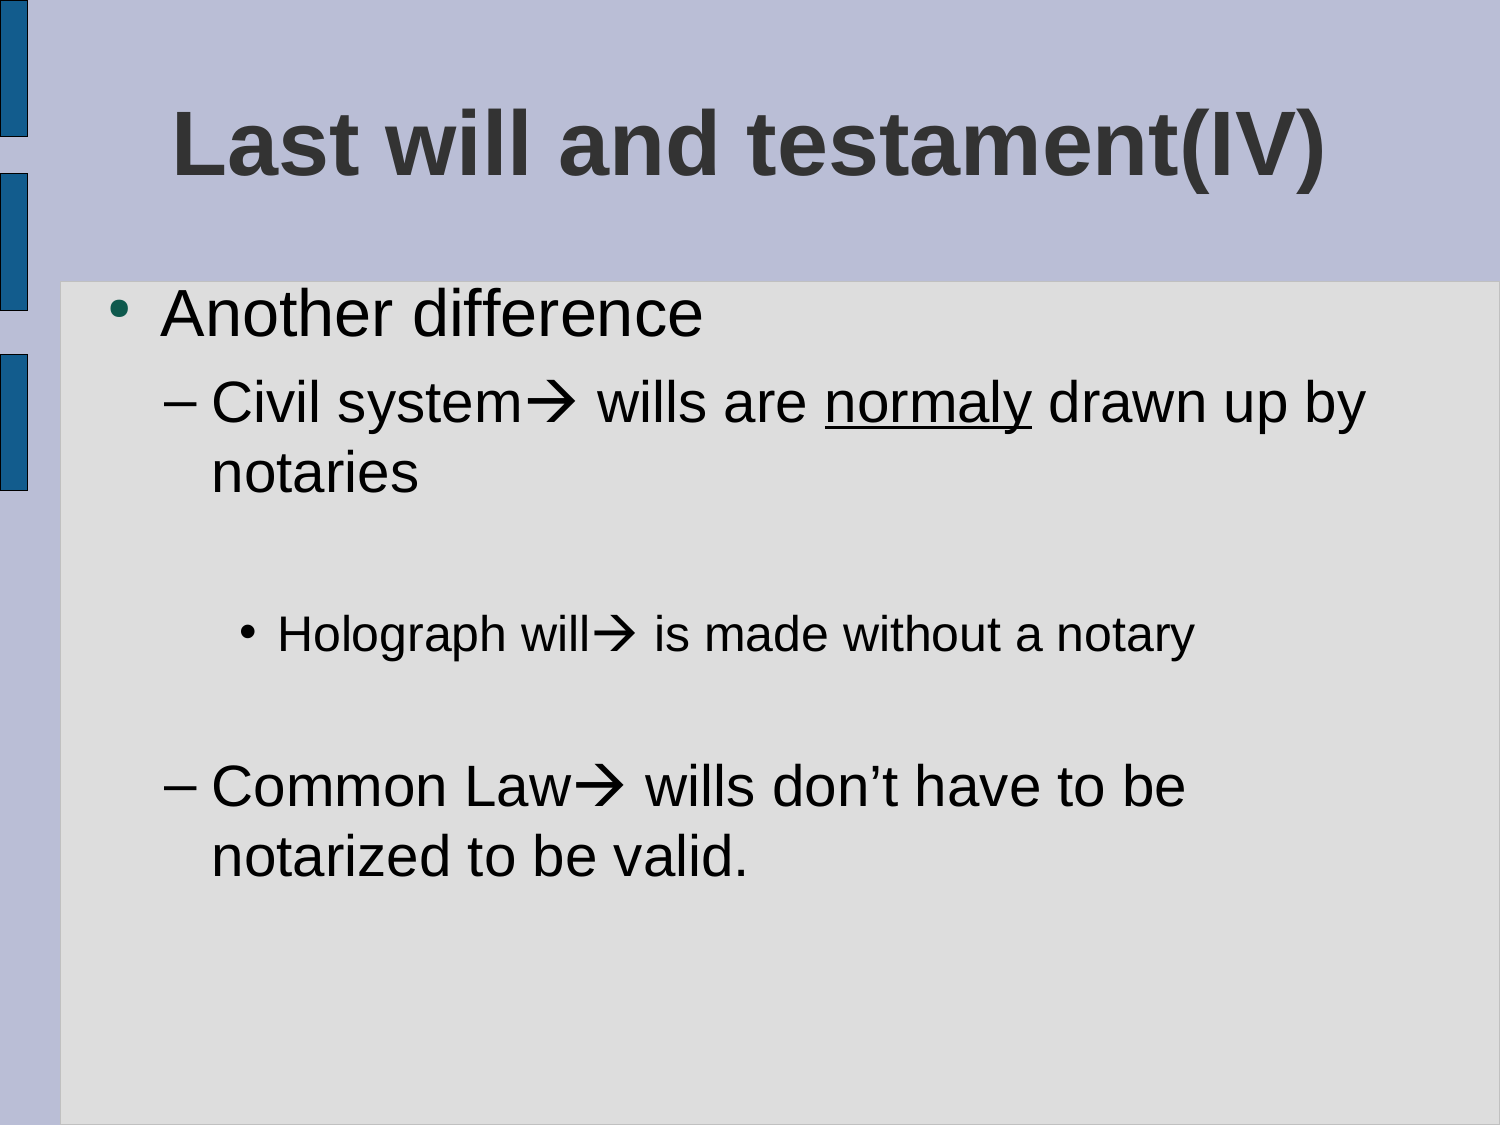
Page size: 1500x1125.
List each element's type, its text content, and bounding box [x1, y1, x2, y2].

title Last will and testament(IV) [75, 45, 1426, 233]
list Another difference Civil system wills are normaly drawn up by notaries Holograph will is made without a notary Common Law wills don’t have to be notarized to be valid. [75, 262, 1426, 1006]
